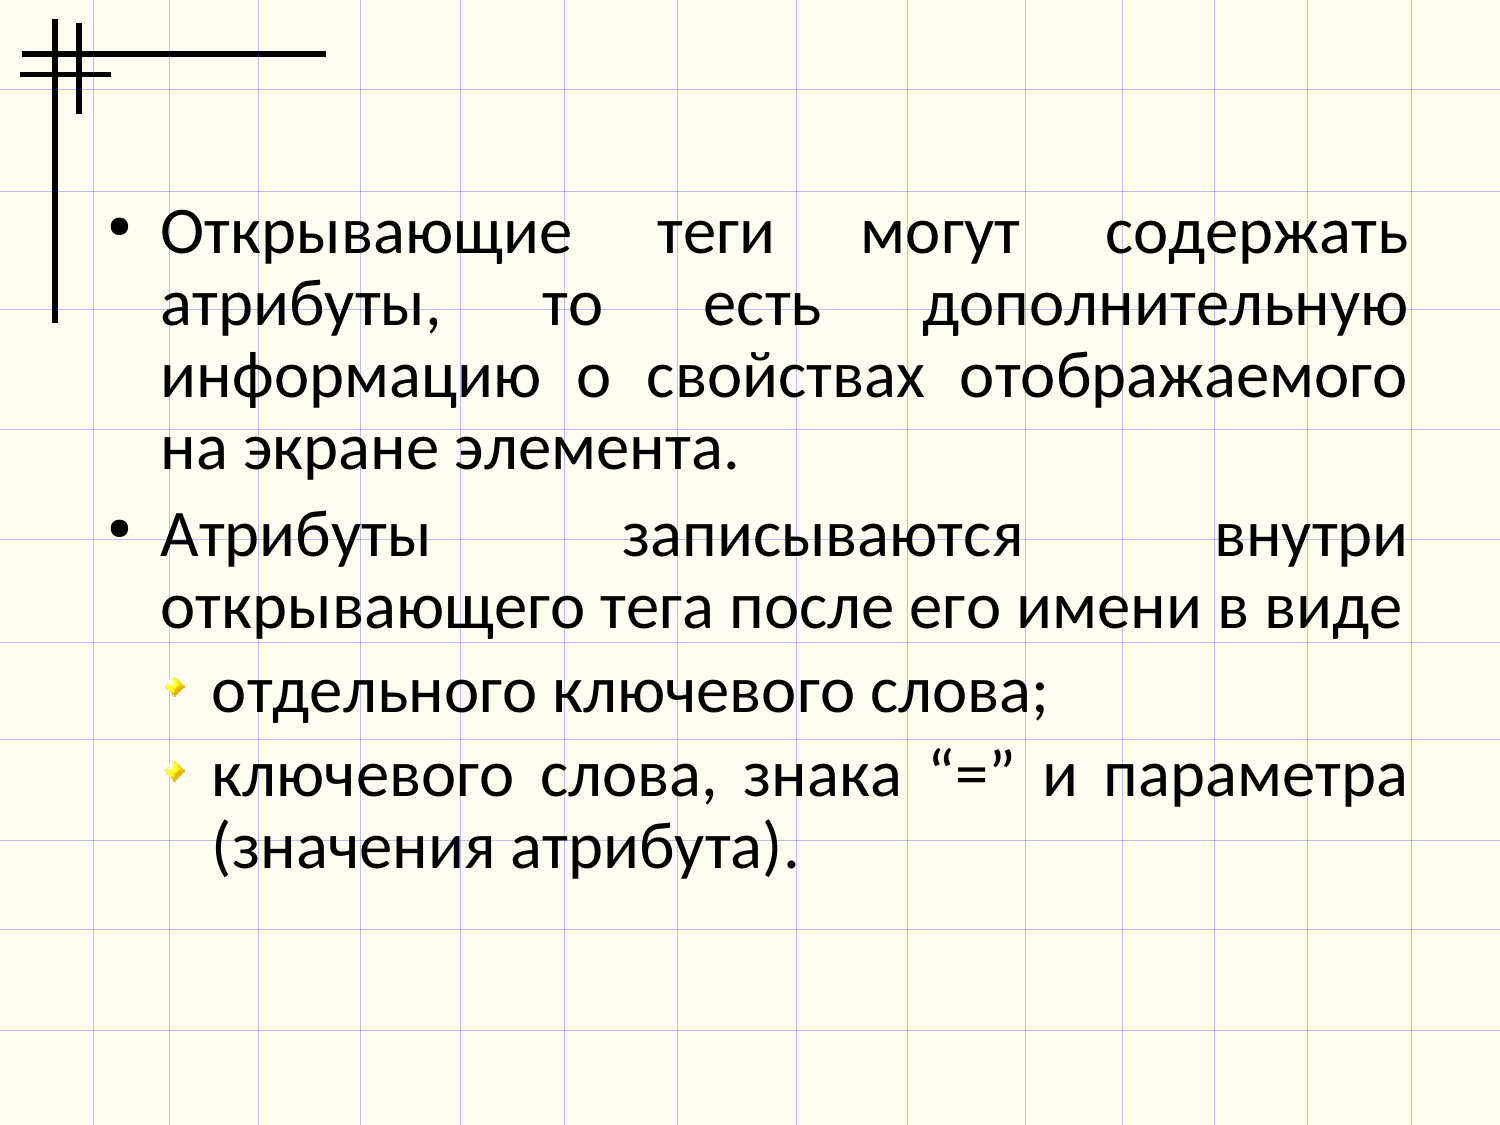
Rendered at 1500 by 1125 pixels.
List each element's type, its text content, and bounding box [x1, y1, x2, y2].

title [75, 75, 1426, 188]
list Открывающие теги могут содержать атрибуты, то есть дополнительную информацию о свойствах отображаемого на экране элемента. Атрибуты записываются внутри открывающего тега после его имени в виде отдельного ключевого слова; ключевого слова, знака “=” и параметра (значения атрибута). [75, 188, 1426, 981]
